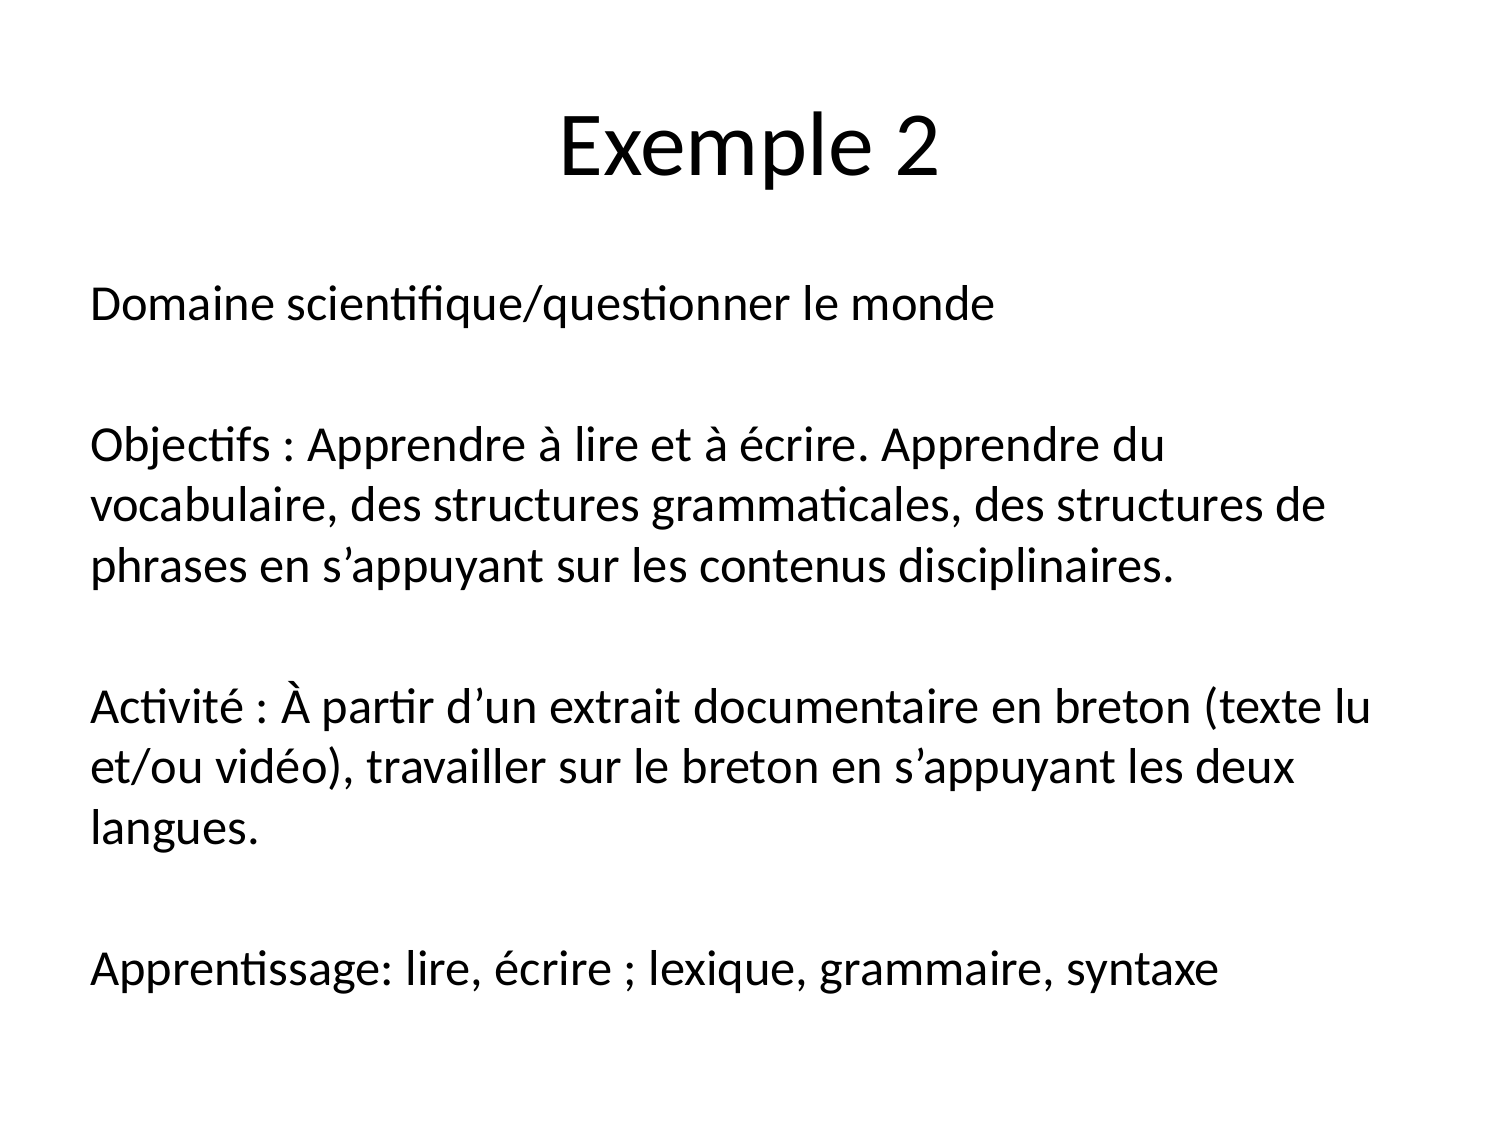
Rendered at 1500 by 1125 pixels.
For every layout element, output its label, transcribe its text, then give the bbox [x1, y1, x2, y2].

title Exemple 2 [75, 45, 1425, 233]
list Domaine scientifique/questionner le monde Objectifs : Apprendre à lire et à écrire. Apprendre du vocabulaire, des structures grammaticales, des structures de phrases en s’appuyant sur les contenus disciplinaires. Activité : À partir d’un extrait documentaire en breton (texte lu et/ou vidéo), travailler sur le breton en s’appuyant les deux langues. Apprentissage: lire, écrire ; lexique, grammaire, syntaxe [75, 262, 1425, 1005]
